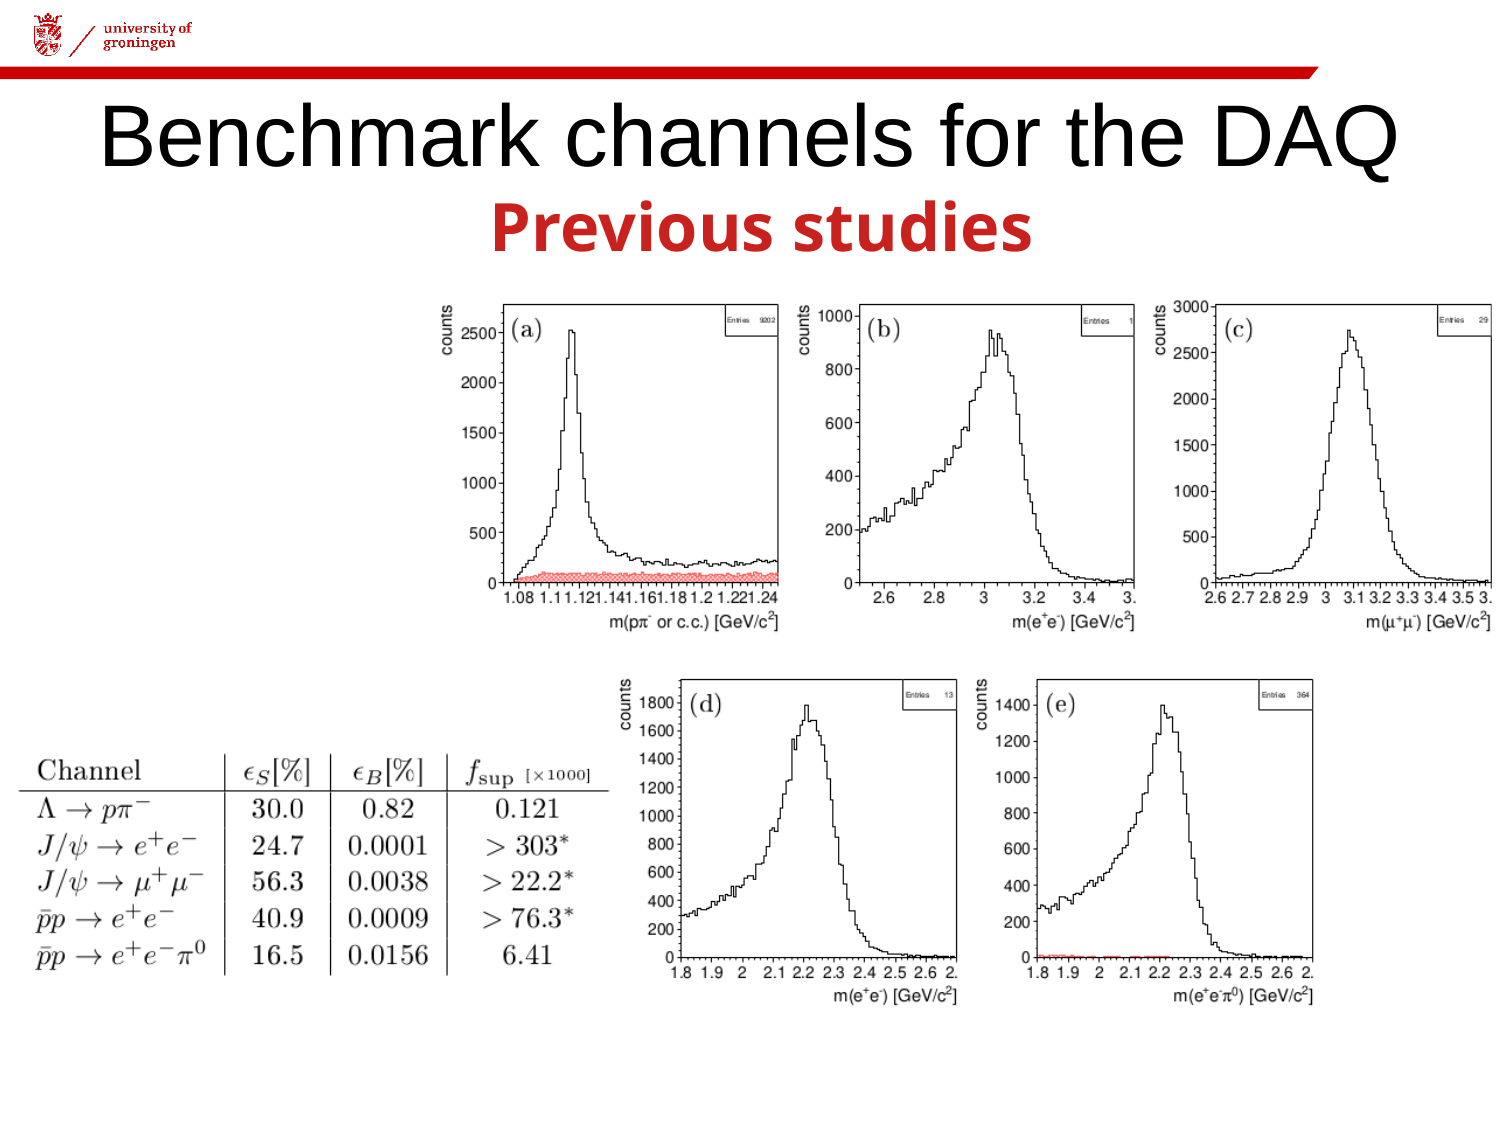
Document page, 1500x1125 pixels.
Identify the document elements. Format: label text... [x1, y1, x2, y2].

picture [34, 13, 192, 57]
picture [0, 283, 1500, 1019]
text_box Previous studies [189, 172, 1335, 314]
title Benchmark channels for the DAQ [0, 86, 1500, 185]
